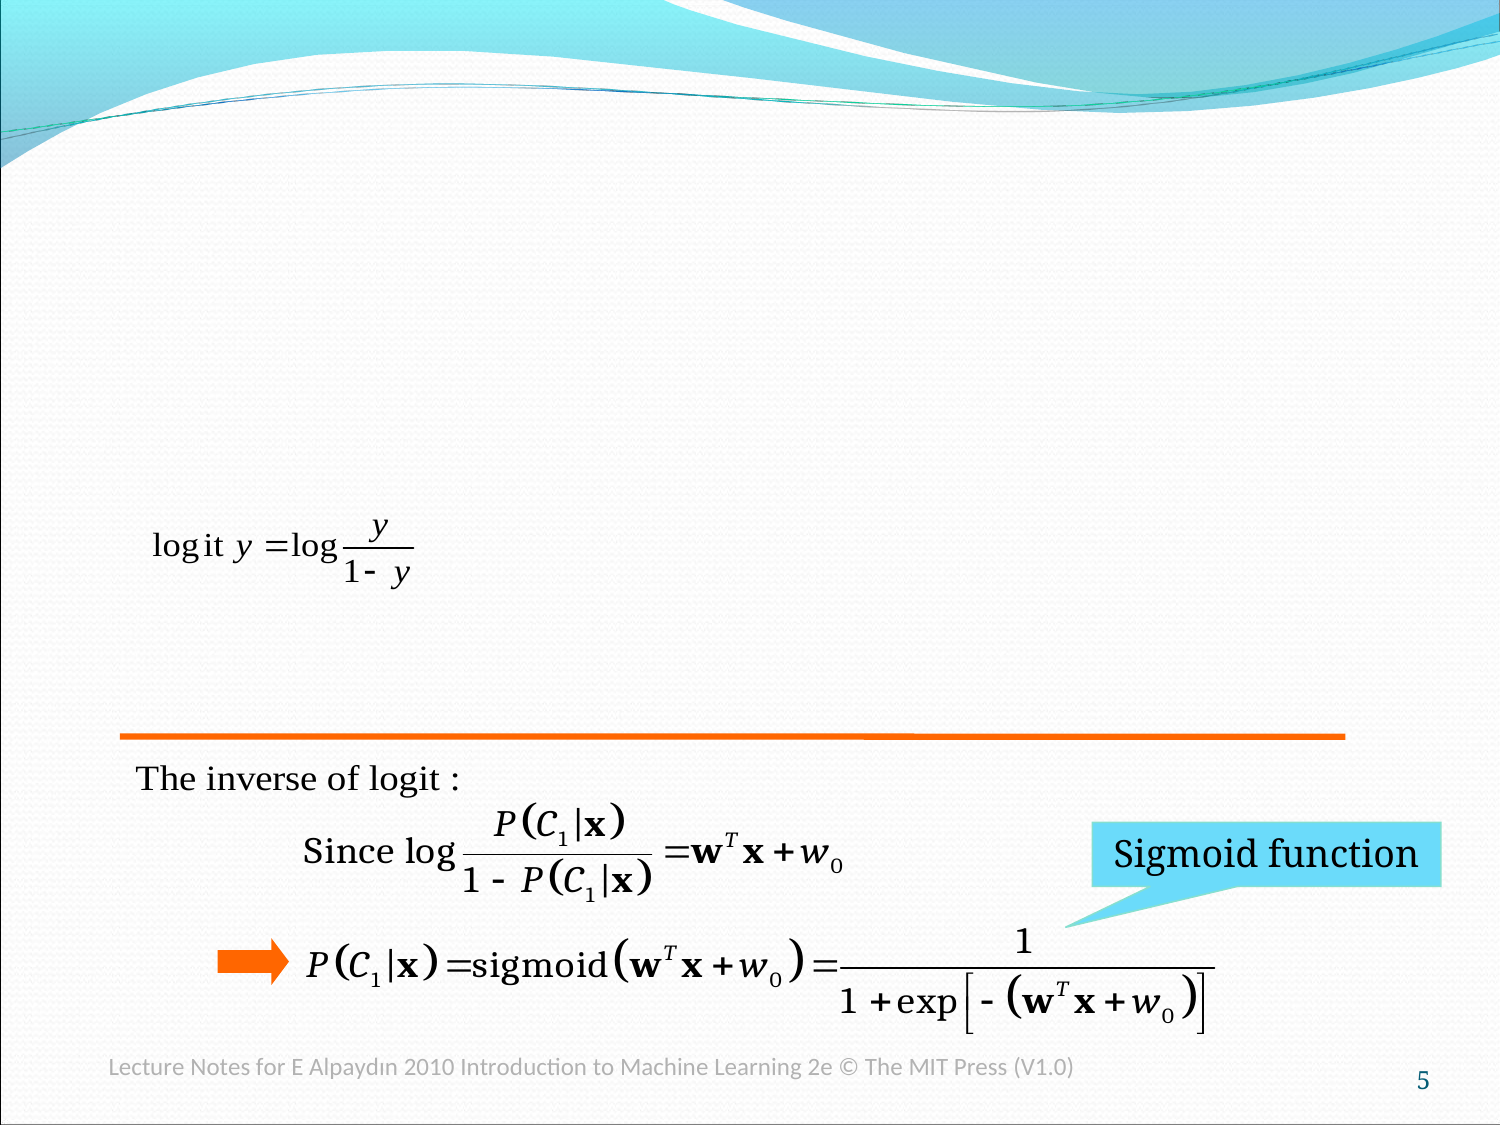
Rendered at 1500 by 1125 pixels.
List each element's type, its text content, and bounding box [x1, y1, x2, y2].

chart [130, 757, 1224, 1042]
chart [146, 499, 425, 601]
picture [0, 0, 1500, 1125]
text_box [218, 940, 289, 983]
text_box <number> [1080, 1023, 1431, 1099]
text_box Sigmoid function [1065, 822, 1441, 928]
text_box Lecture Notes for E Alpaydın 2010 Introduction to Machine Learning 2e © The MIT Press (V1.0) [93, 1042, 1254, 1103]
